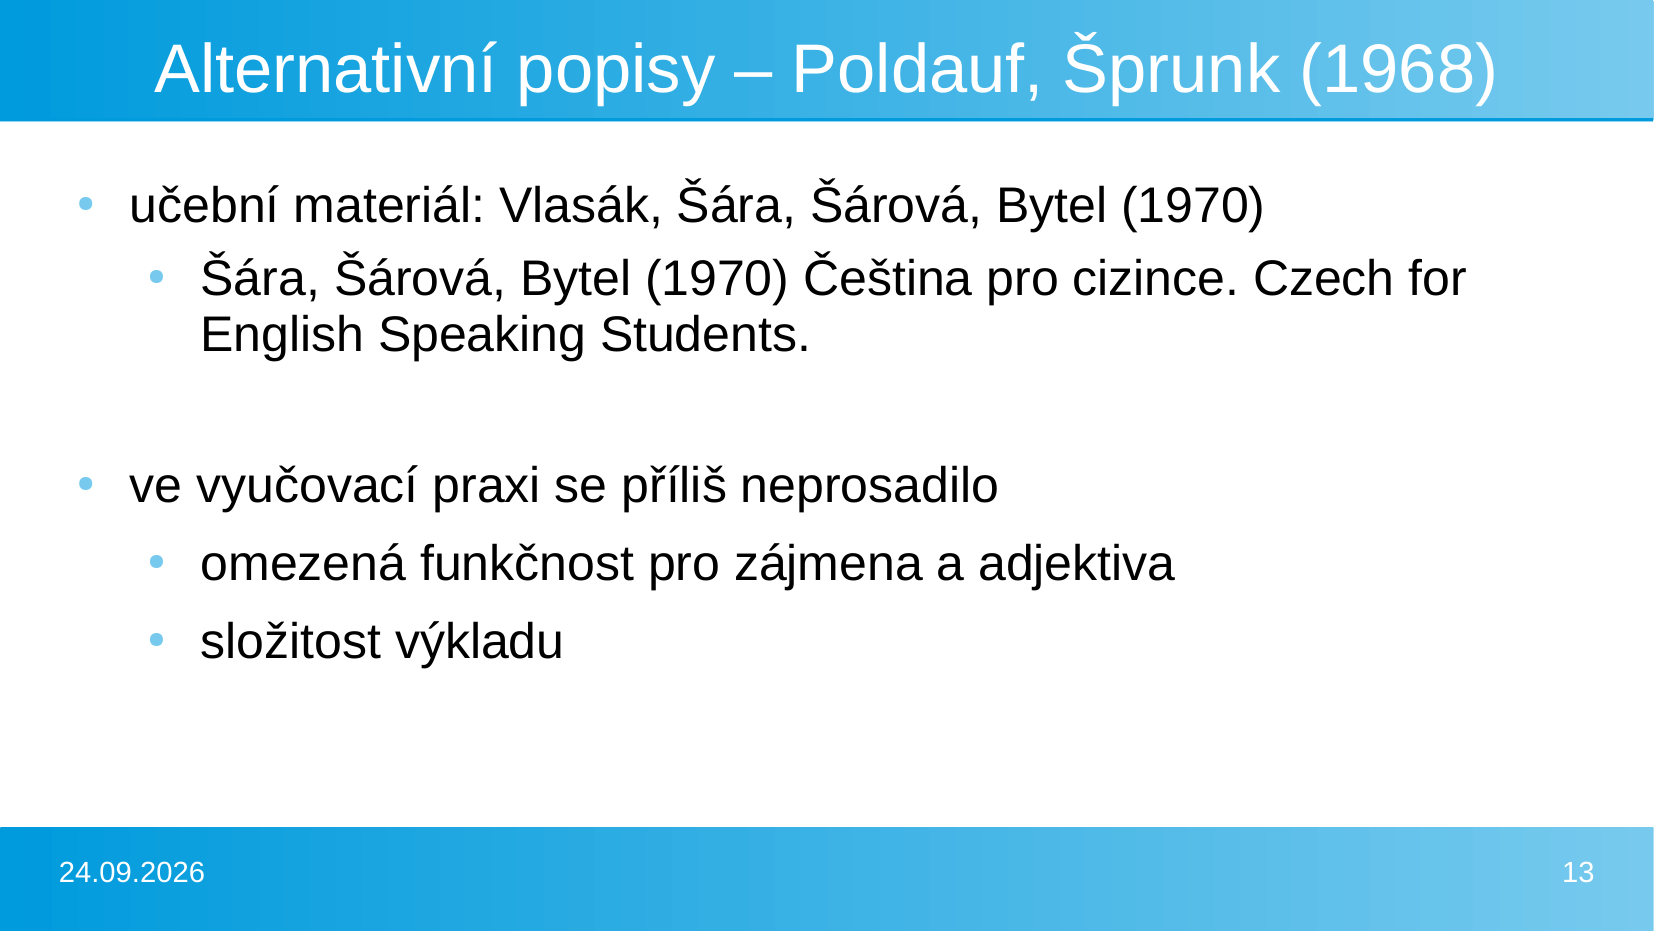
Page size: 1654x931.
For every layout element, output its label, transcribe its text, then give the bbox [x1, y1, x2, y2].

list učební materiál: Vlasák, Šára, Šárová, Bytel (1970) Šára, Šárová, Bytel (1970) Čeština pro cizince. Czech for English Speaking Students. ve vyučovací praxi se příliš neprosadilo omezená funkčnost pro zájmena a adjektiva složitost výkladu [59, 177, 1595, 768]
title Alternativní popisy – Poldauf, Šprunk (1968) [59, 29, 1595, 108]
